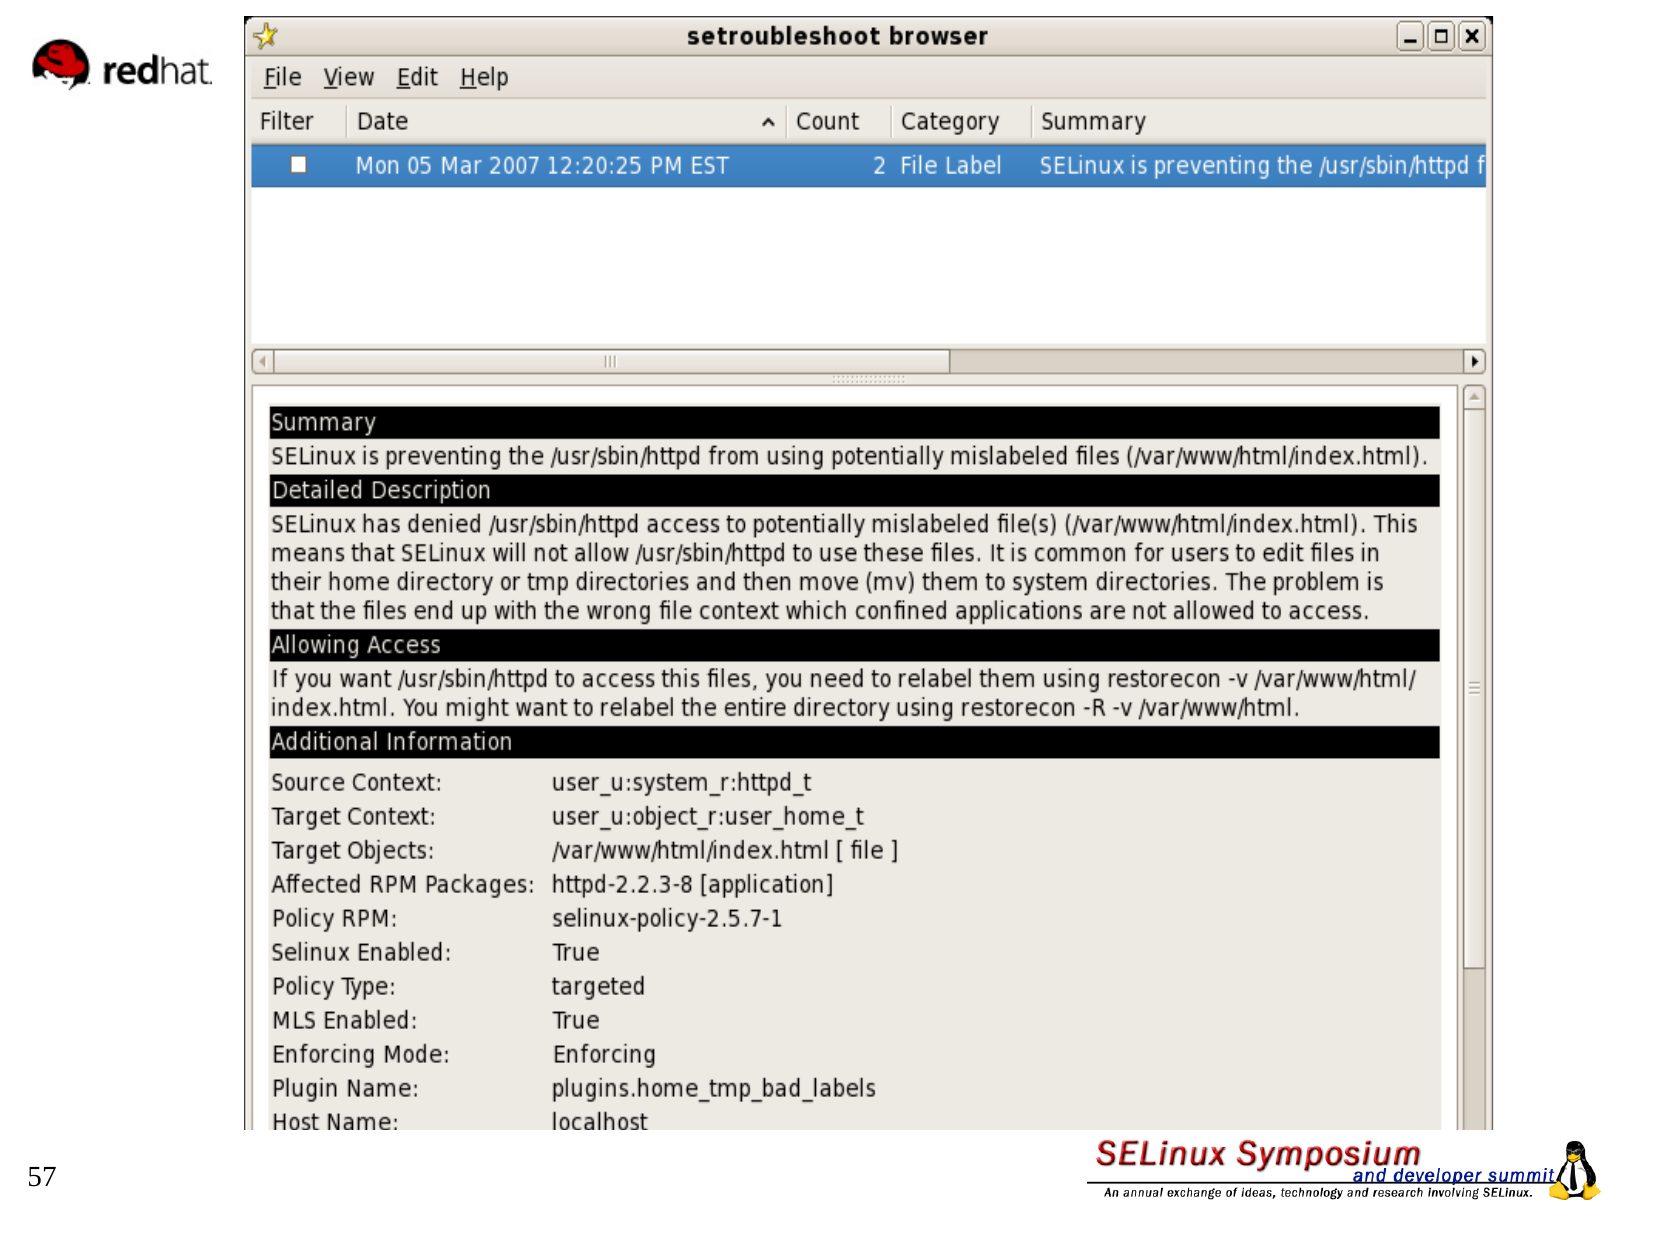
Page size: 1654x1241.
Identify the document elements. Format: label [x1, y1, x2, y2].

picture [1087, 1135, 1613, 1200]
picture [244, 16, 1494, 1130]
picture [31, 37, 212, 98]
